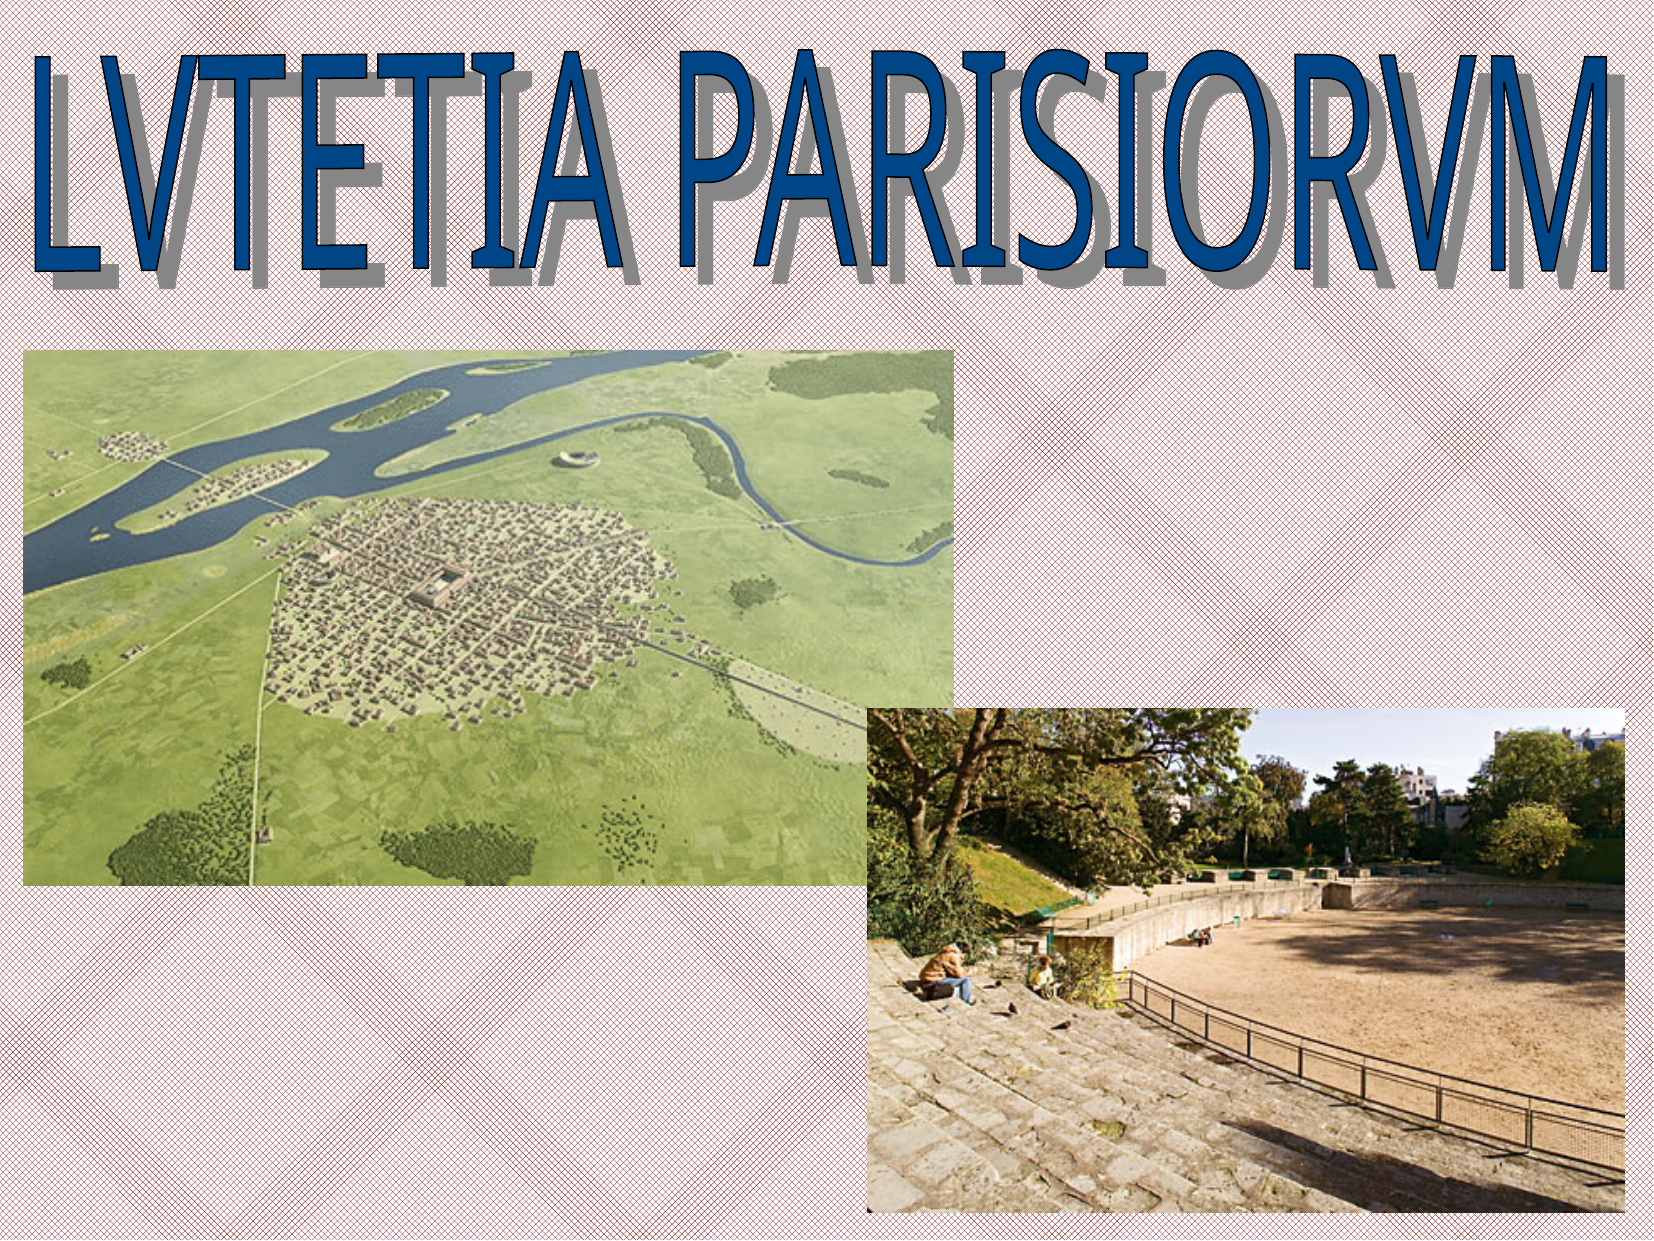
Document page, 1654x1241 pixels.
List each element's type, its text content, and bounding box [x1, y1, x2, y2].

text_box LVTETIA PARISIORVM [520, 51, 623, 268]
text_box LVTETIA PARISIORVM [377, 53, 464, 269]
text_box LVTETIA PARISIORVM [753, 49, 857, 266]
text_box LVTETIA PARISIORVM [1295, 54, 1378, 270]
text_box LVTETIA PARISIORVM [100, 54, 285, 271]
picture [23, 350, 1625, 1213]
text_box LVTETIA PARISIORVM [1379, 55, 1477, 270]
text_box LVTETIA PARISIORVM [1163, 50, 1270, 272]
text_box LVTETIA PARISIORVM [472, 52, 514, 268]
text_box LVTETIA PARISIORVM [302, 54, 367, 270]
text_box LVTETIA PARISIORVM [1105, 52, 1148, 268]
text_box LVTETIA PARISIORVM [1491, 55, 1607, 272]
text_box LVTETIA PARISIORVM [963, 51, 1005, 267]
text_box LVTETIA PARISIORVM [35, 56, 100, 272]
text_box LVTETIA PARISIORVM [872, 51, 955, 267]
text_box LVTETIA PARISIORVM [1019, 49, 1092, 270]
text_box LVTETIA PARISIORVM [680, 51, 754, 267]
